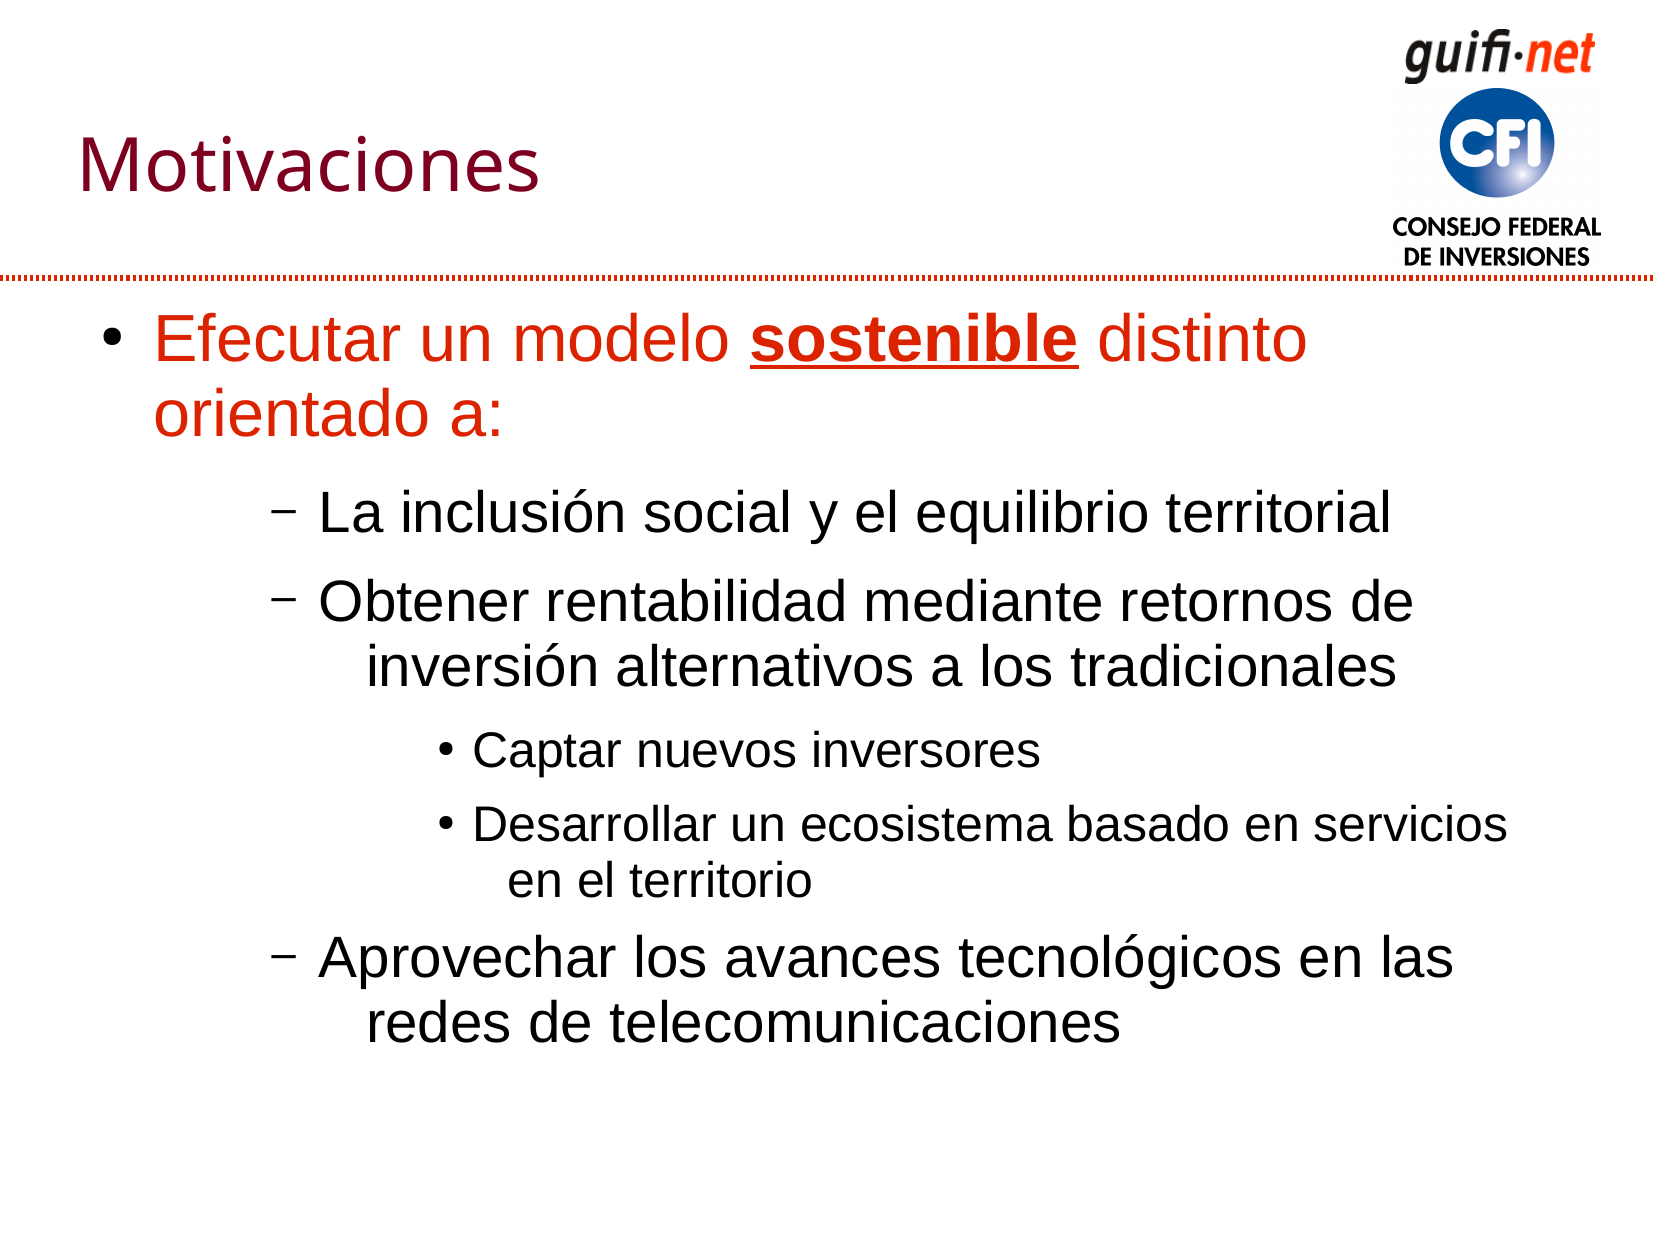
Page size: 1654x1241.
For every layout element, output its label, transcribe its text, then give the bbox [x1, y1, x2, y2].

picture [1404, 29, 1595, 84]
title Motivaciones [76, 66, 1093, 259]
picture [1393, 88, 1601, 266]
list Efecutar un modelo sostenible distinto orientado a: La inclusión social y el equilibrio territorial Obtener rentabilidad mediante retornos de inversión alternativos a los tradicionales Captar nuevos inversores Desarrollar un ecosistema basado en servicios en el territorio Aprovechar los avances tecnológicos en las redes de telecomunicaciones [82, 301, 1571, 1105]
